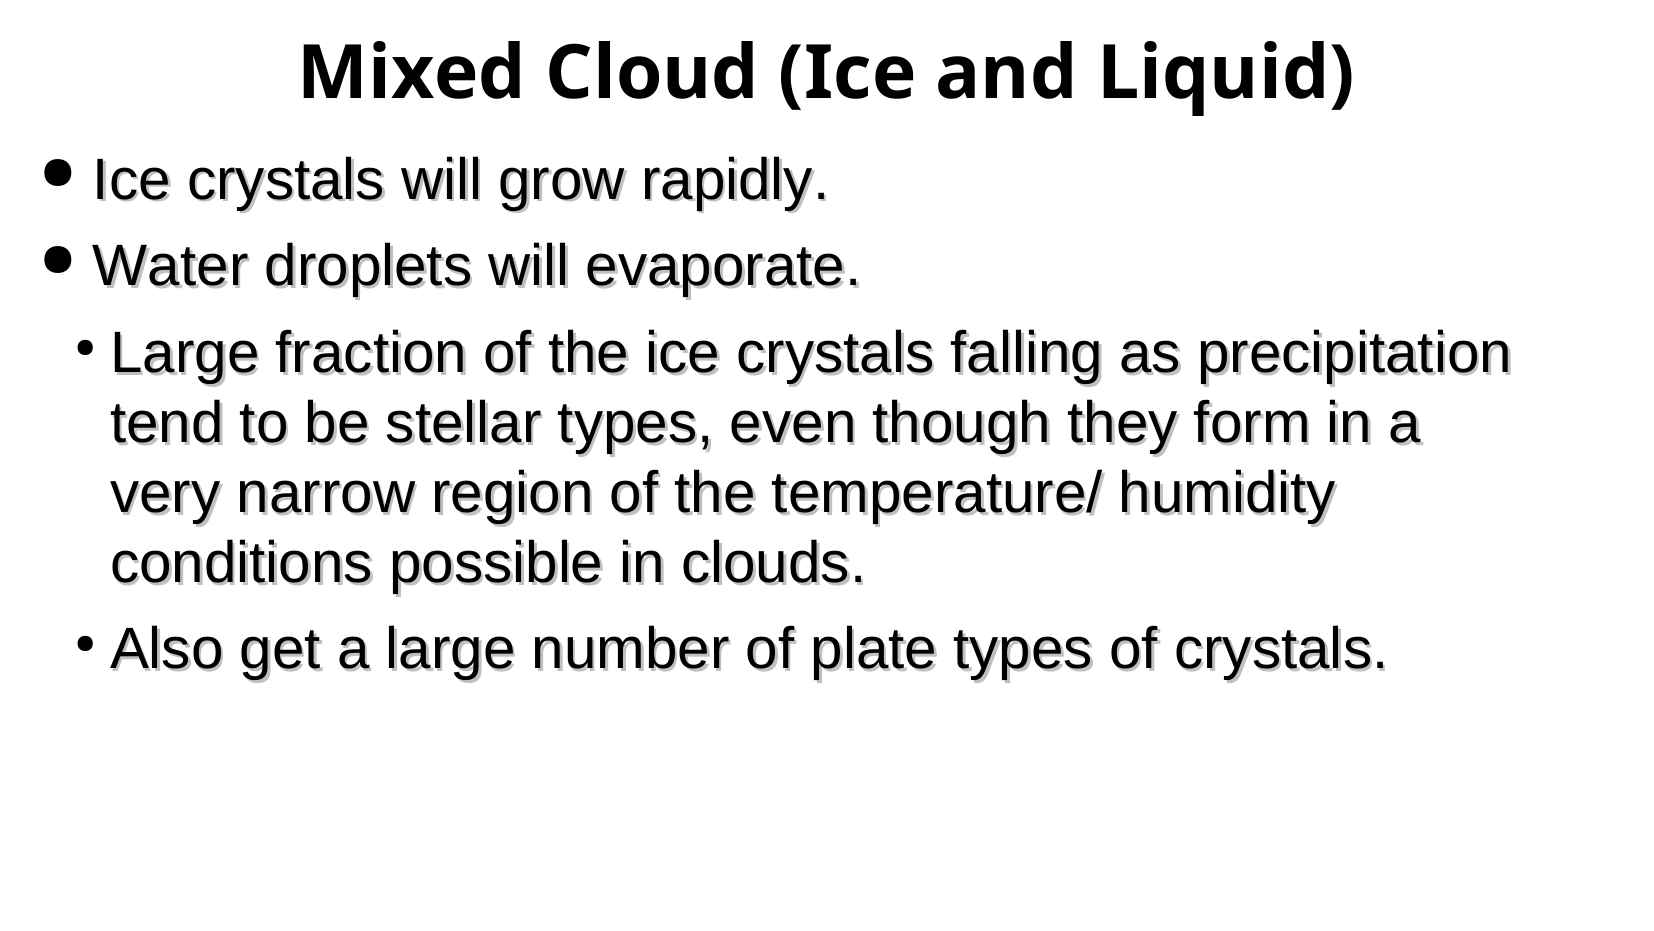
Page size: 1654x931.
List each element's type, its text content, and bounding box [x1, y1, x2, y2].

text_box Ice crystals will grow rapidly. Water droplets will evaporate. Large fraction of the ice crystals falling as precipitation tend to be stellar types, even though they form in a very narrow region of the temperature/ humidity conditions possible in clouds. Also get a large number of plate types of crystals. [12, 133, 1542, 689]
title Mixed Cloud (Ice and Liquid) [0, 17, 1654, 119]
